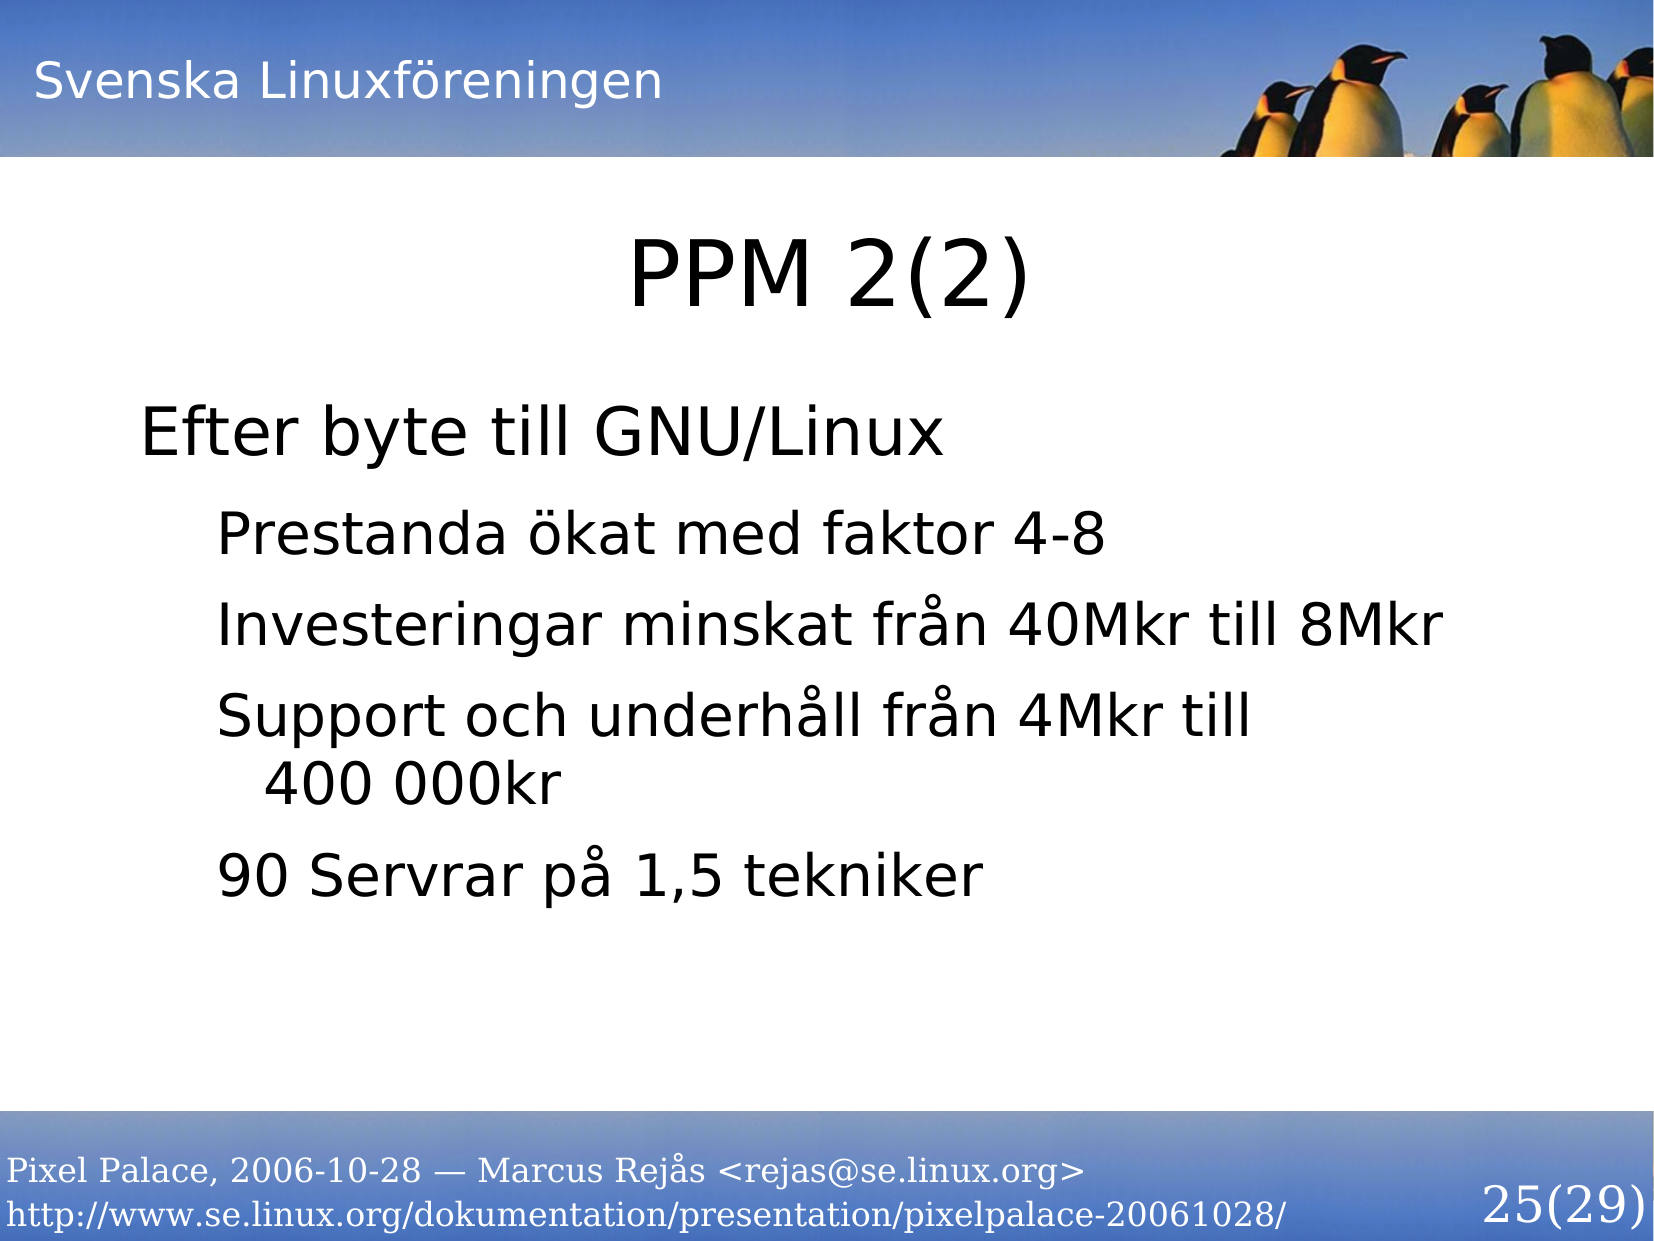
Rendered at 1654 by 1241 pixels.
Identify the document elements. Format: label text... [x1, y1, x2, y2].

title PPM 2(2) [123, 160, 1537, 389]
list Efter byte till GNU/Linux Prestanda ökat med faktor 4-8 Investeringar minskat från 40Mkr till 8Mkr Support och underhåll från 4Mkr till 400 000kr 90 Servrar på 1,5 tekniker [121, 392, 1534, 1092]
picture [0, 0, 1654, 157]
picture [0, 1111, 1654, 1241]
